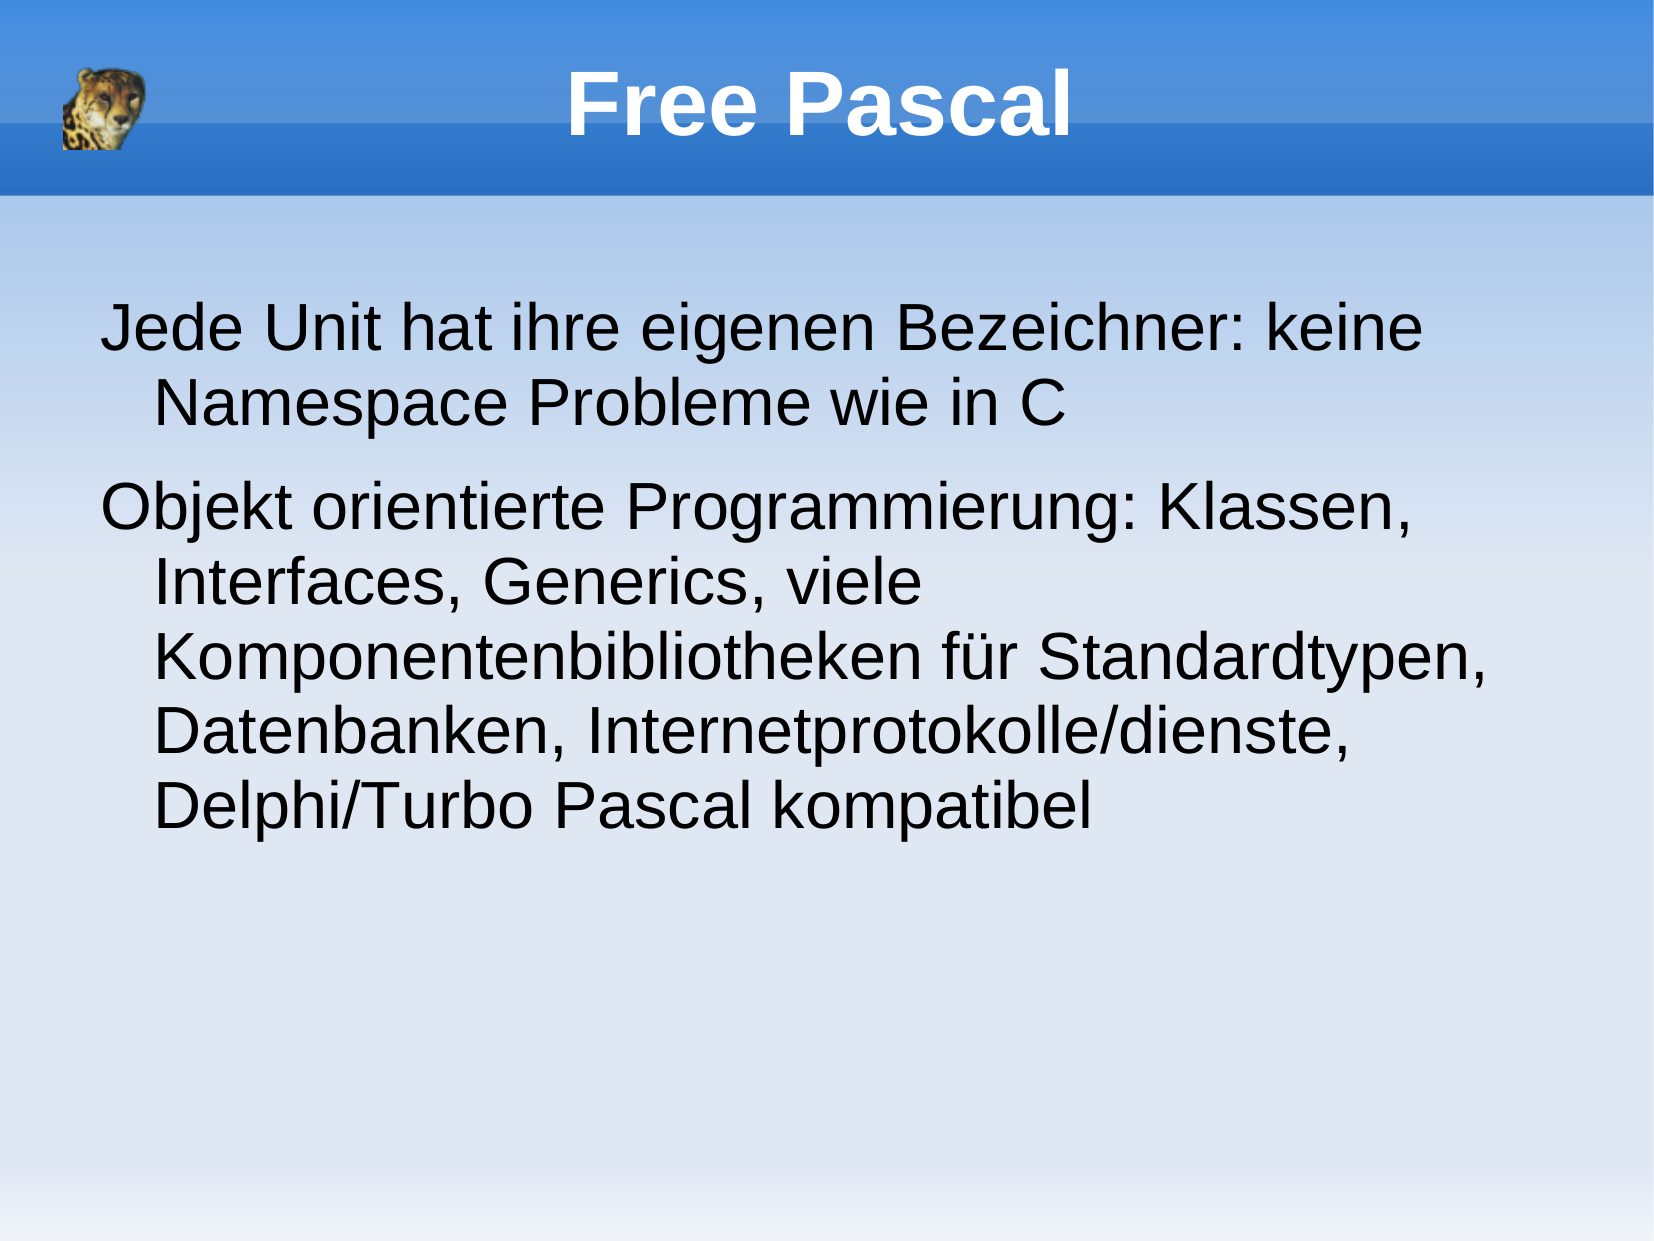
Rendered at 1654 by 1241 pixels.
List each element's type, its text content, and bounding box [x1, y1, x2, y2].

title Free Pascal [76, 7, 1565, 200]
picture [0, 0, 1654, 1241]
list Jede Unit hat ihre eigenen Bezeichner: keine Namespace Probleme wie in C Objekt orientierte Programmierung: Klassen, Interfaces, Generics, viele Komponentenbibliotheken für Standardtypen, Datenbanken, Internetprotokolle/dienste, Delphi/Turbo Pascal kompatibel [82, 290, 1571, 1094]
